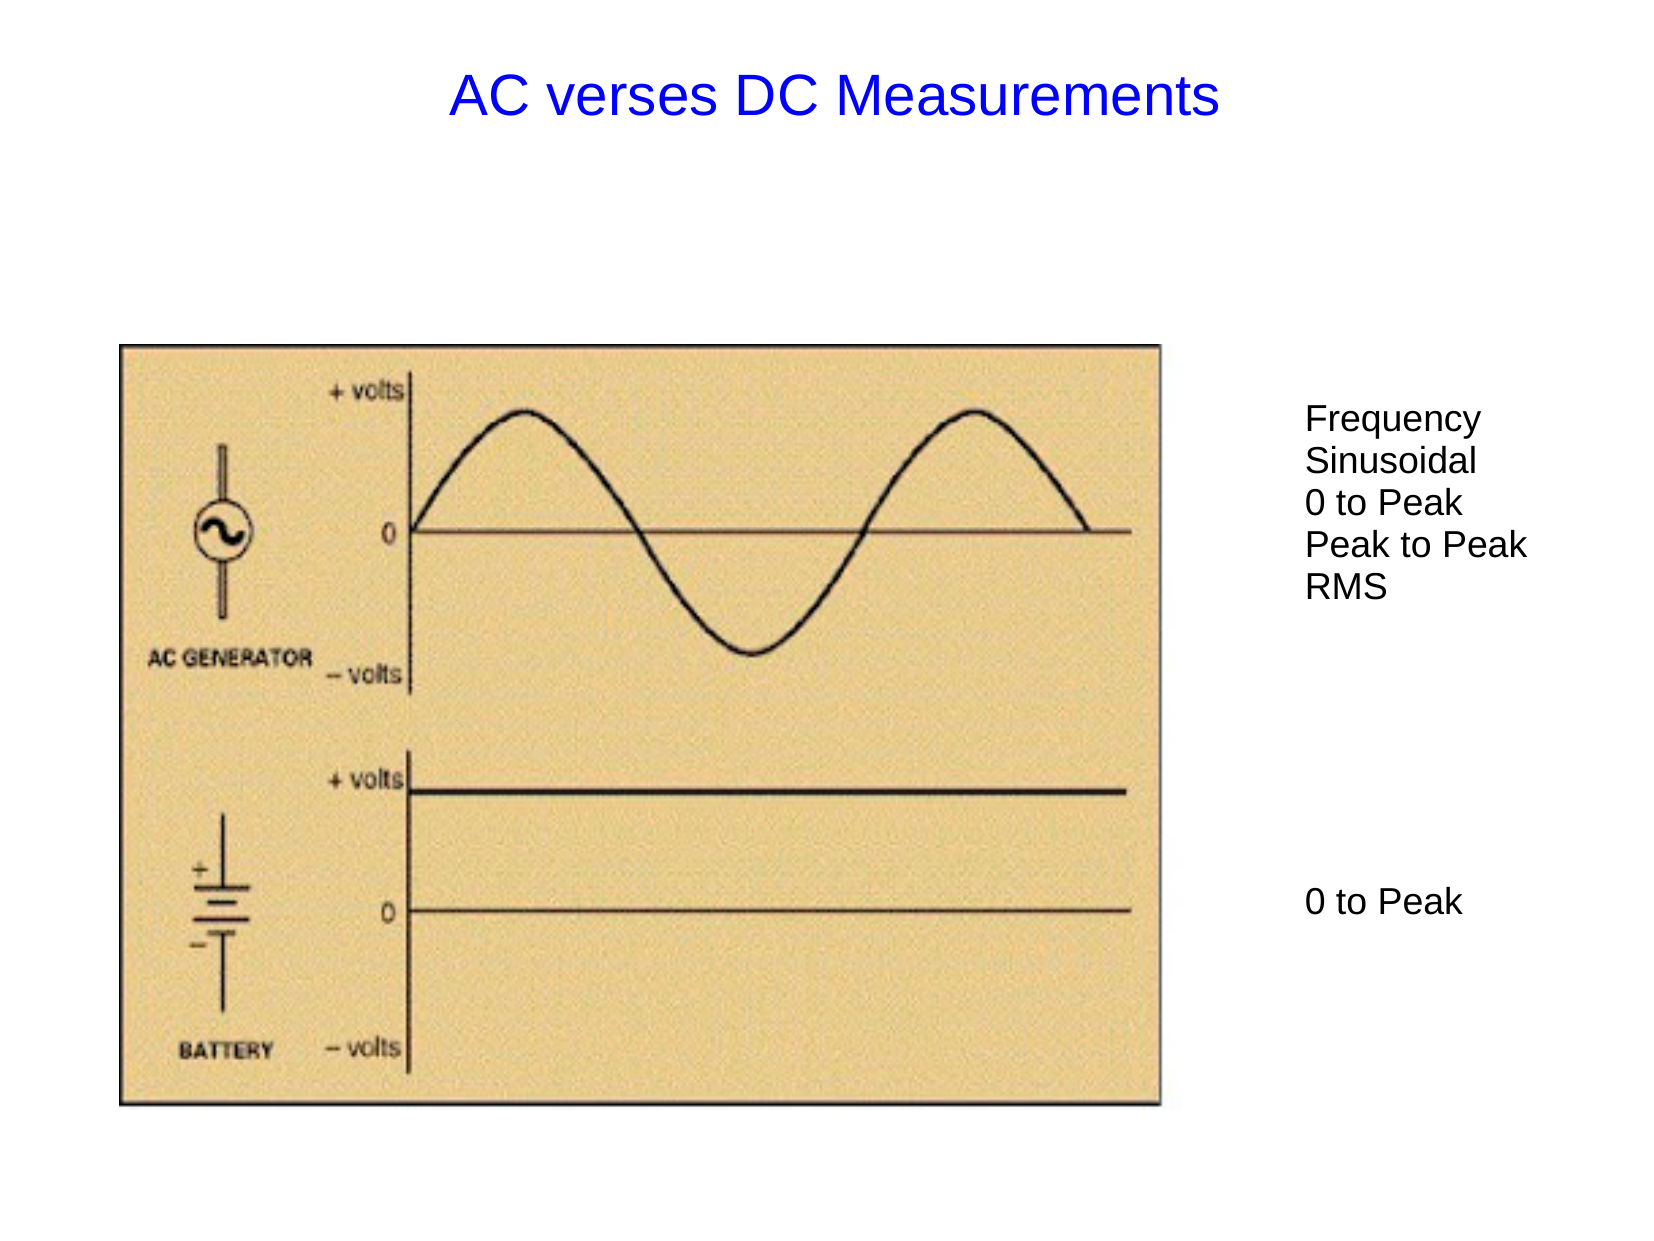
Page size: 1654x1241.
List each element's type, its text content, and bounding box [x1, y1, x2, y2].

picture [119, 344, 1206, 1110]
text_box 0 to Peak [1290, 873, 1478, 931]
text_box AC verses DC Measurements [435, 55, 1237, 136]
text_box Frequency Sinusoidal 0 to Peak Peak to Peak RMS [1290, 390, 1543, 616]
